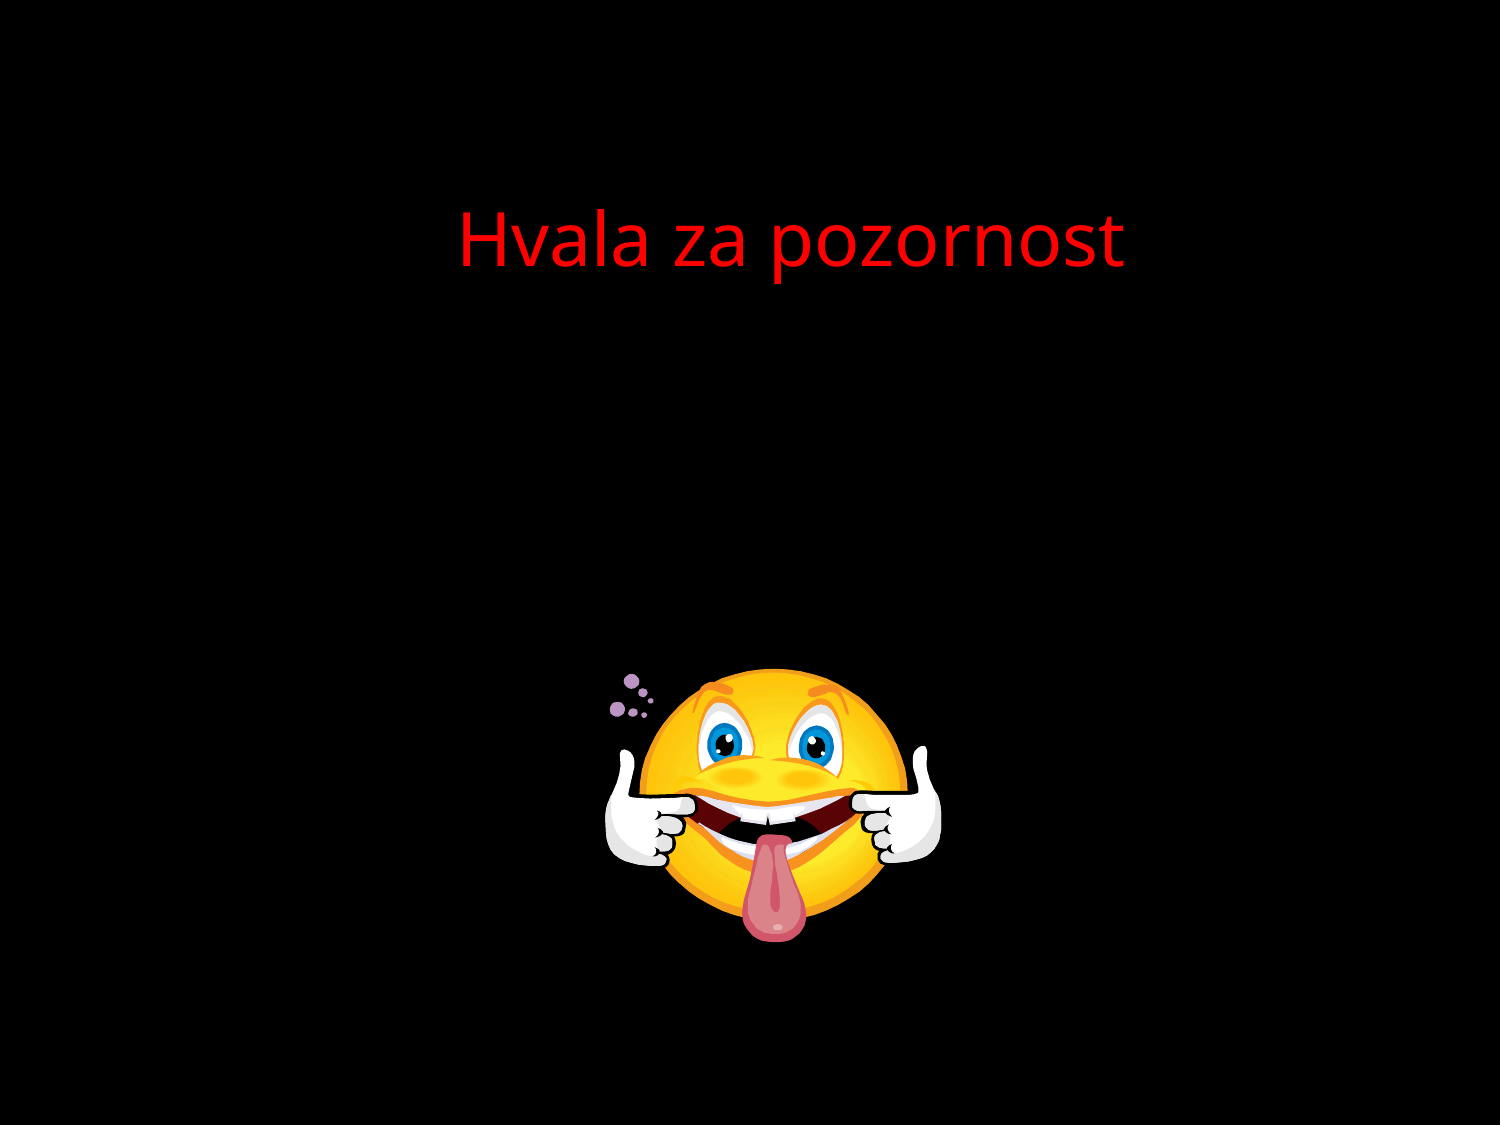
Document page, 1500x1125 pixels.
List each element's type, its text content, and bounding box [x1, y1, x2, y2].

picture [584, 668, 963, 943]
text_box Hvala za pozornost [206, 184, 1376, 634]
